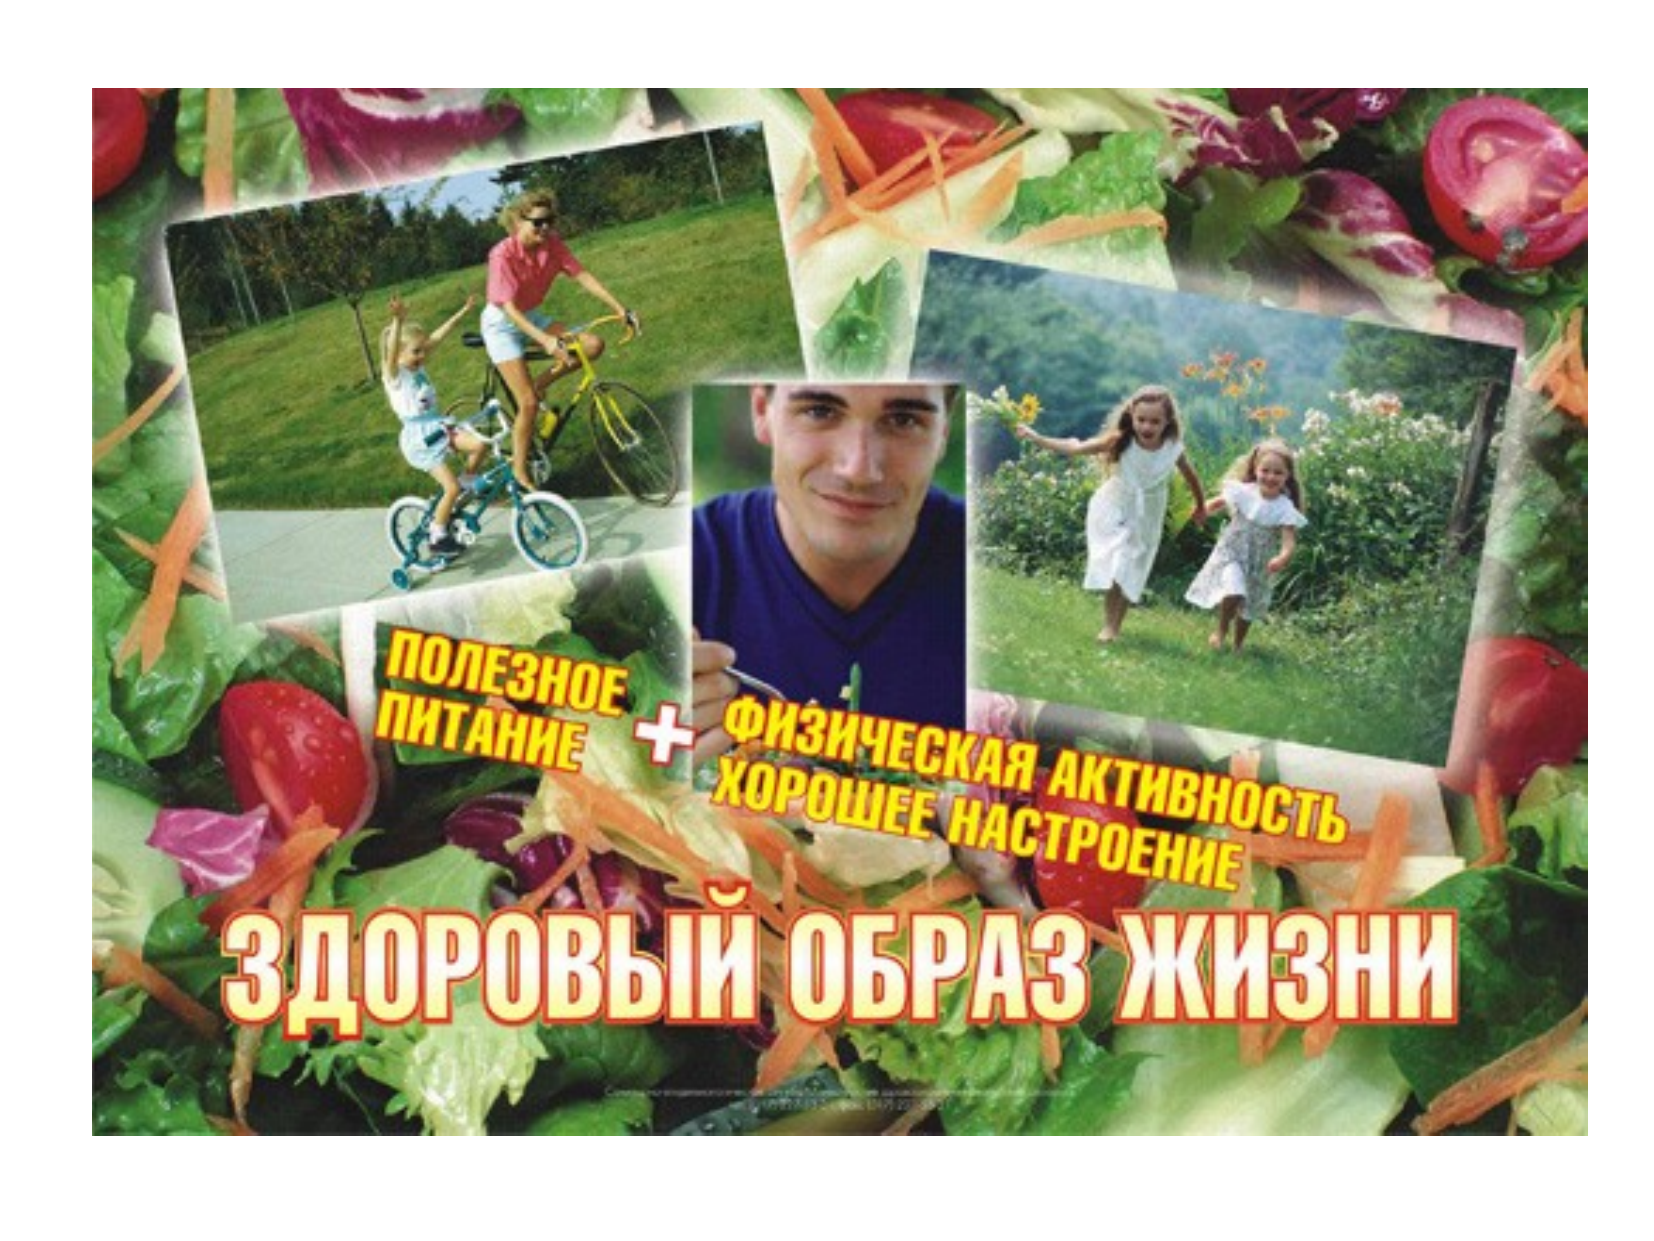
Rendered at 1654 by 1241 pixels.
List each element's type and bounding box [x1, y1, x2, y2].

picture [92, 88, 1588, 1136]
